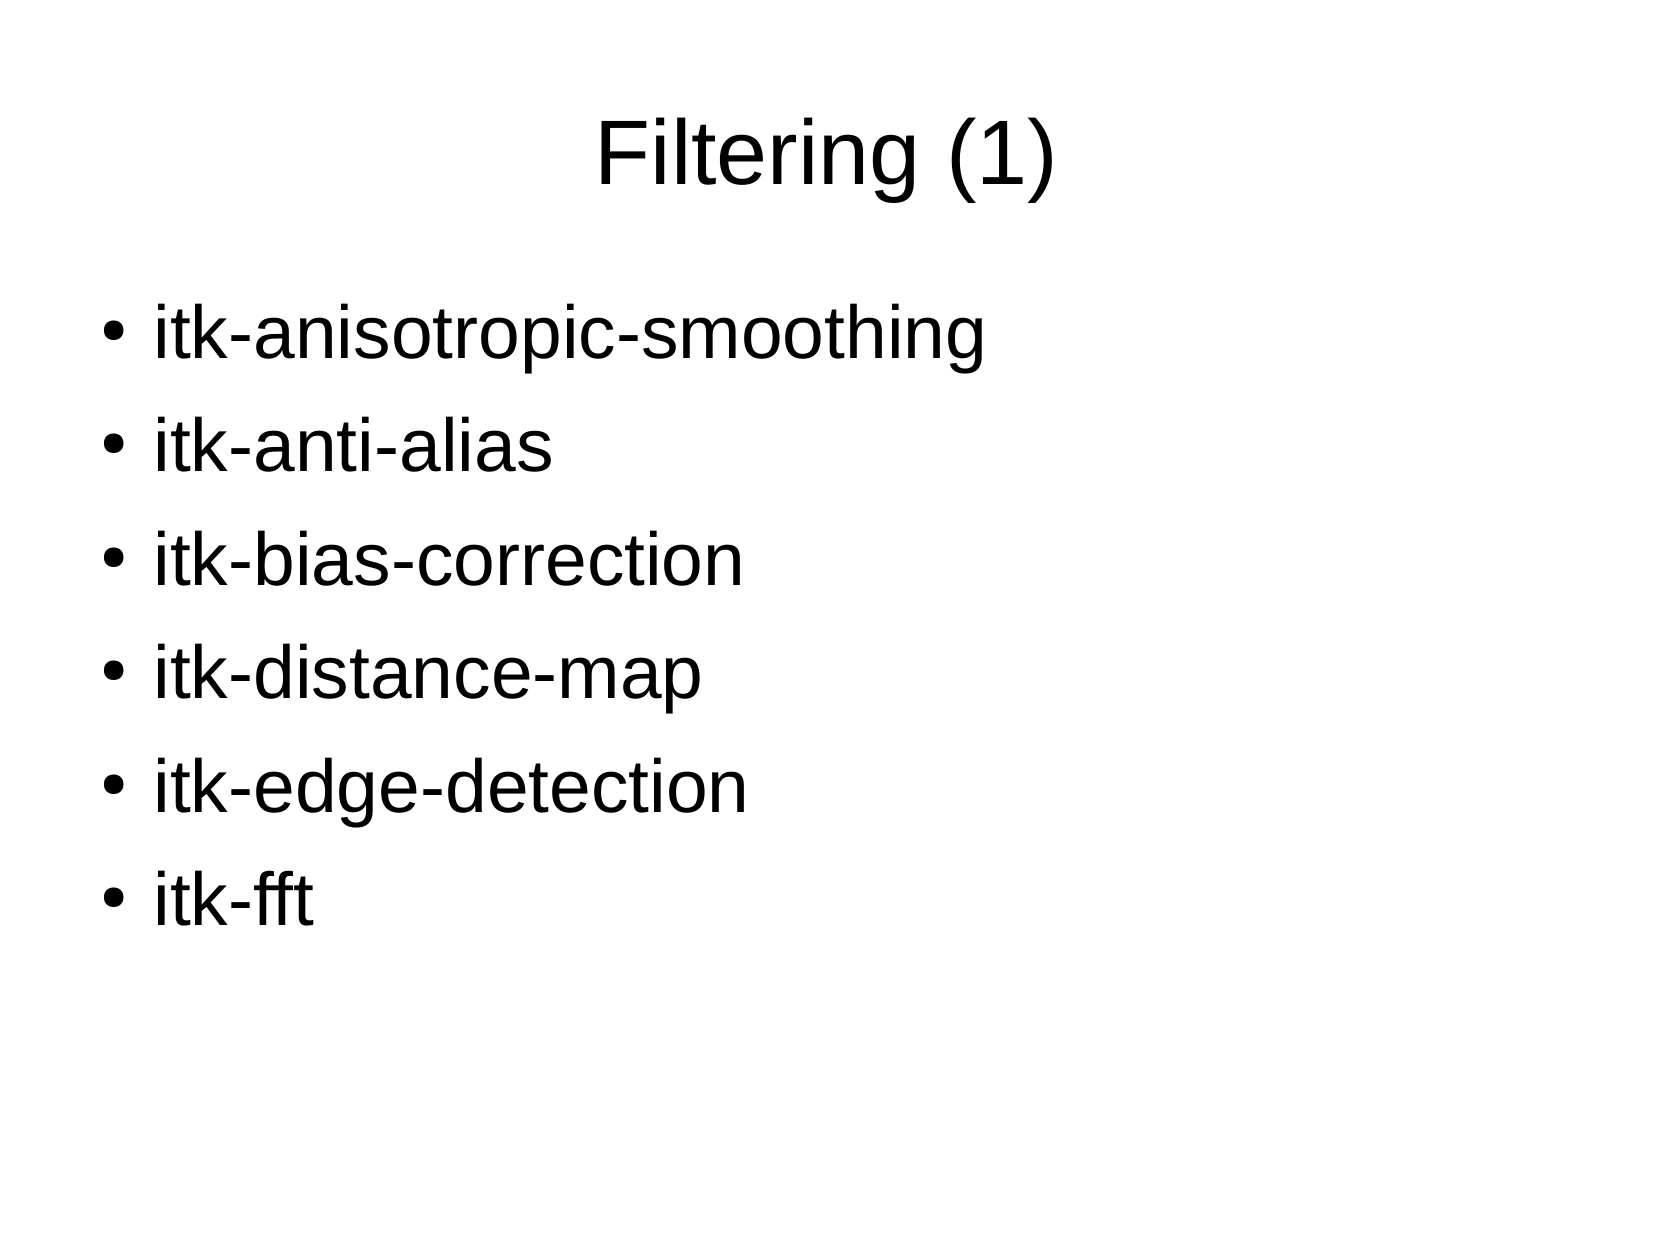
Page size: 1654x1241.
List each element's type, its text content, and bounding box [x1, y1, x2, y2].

title Filtering (1) [82, 49, 1571, 257]
list itk-anisotropic-smoothing itk-anti-alias itk-bias-correction itk-distance-map itk-edge-detection itk-fft [82, 290, 1571, 1109]
